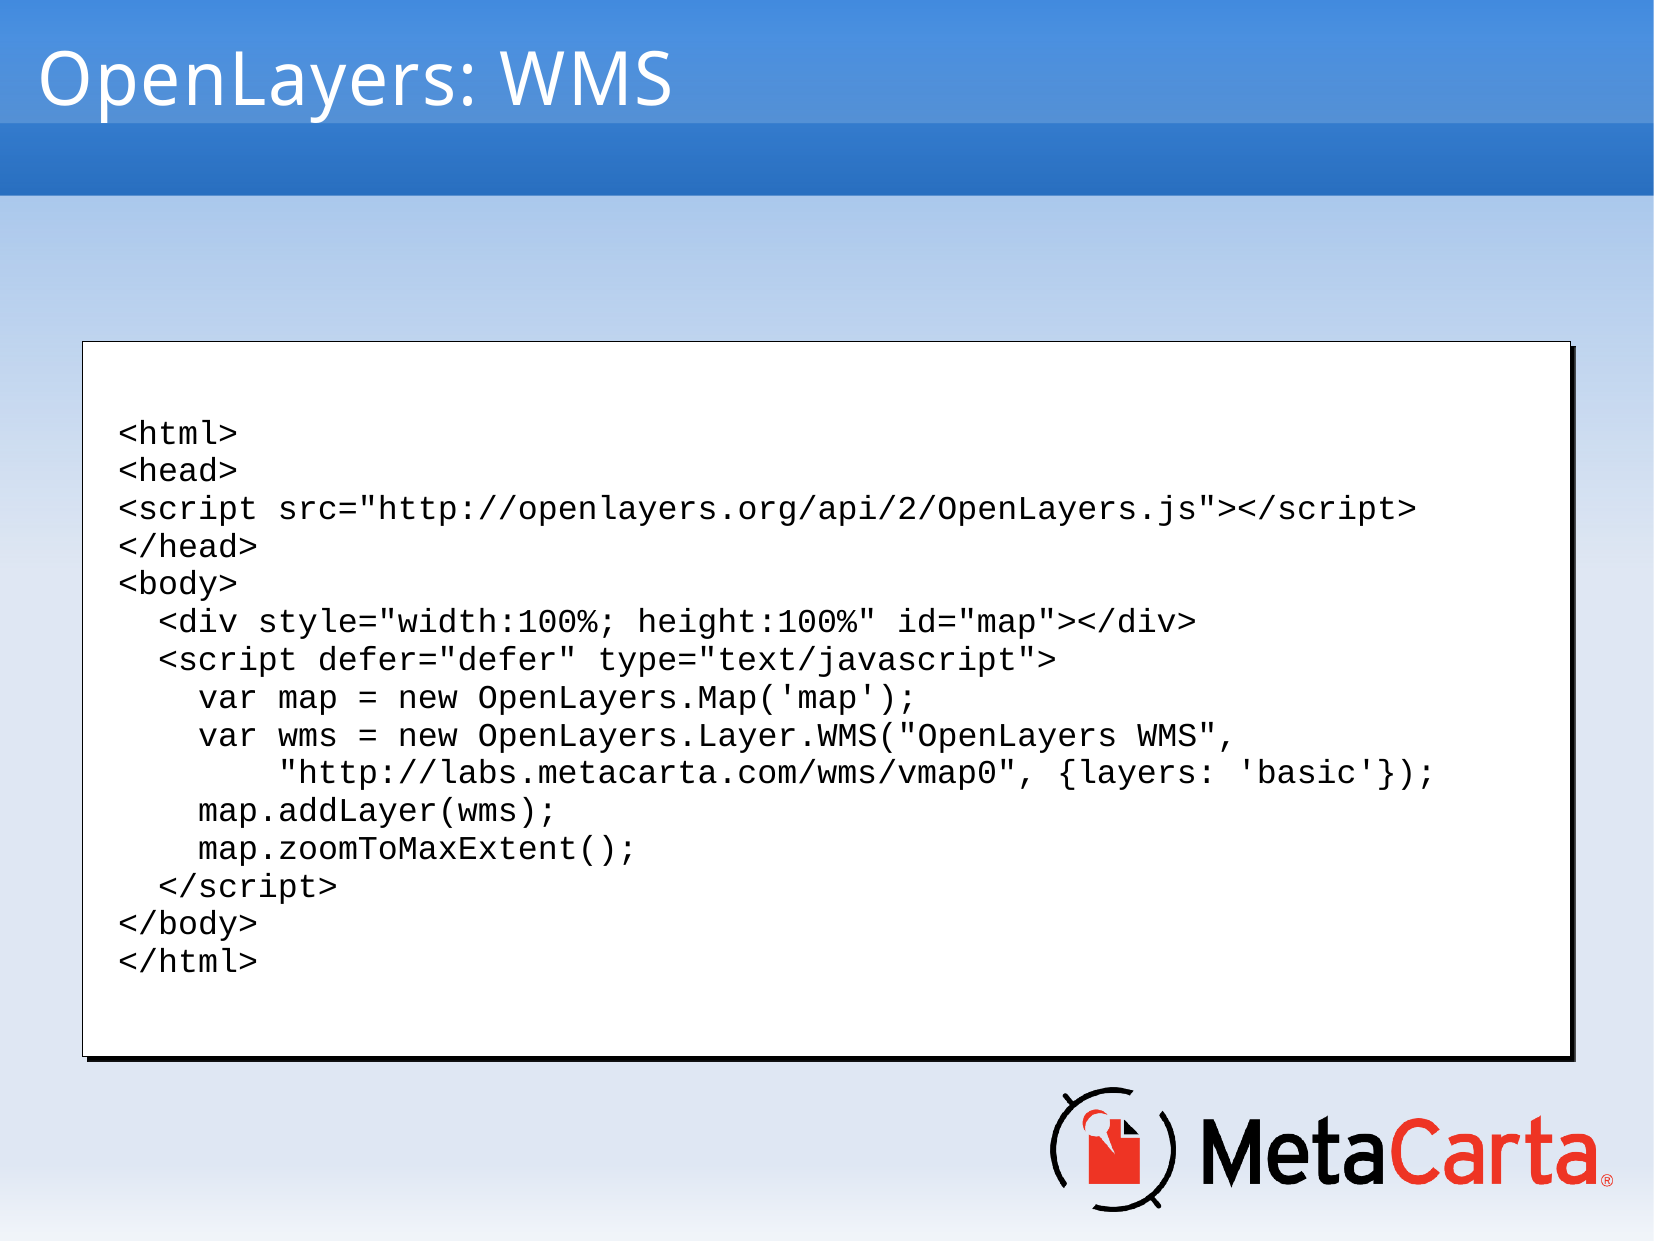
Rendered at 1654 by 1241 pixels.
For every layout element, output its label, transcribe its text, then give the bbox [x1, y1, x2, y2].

picture [0, 0, 1654, 1241]
subtitle <html> <head> <script src="http://openlayers.org/api/2/OpenLayers.js"></script> </head> <body> <div style="width:100%; height:100%" id="map"></div> <script defer="defer" type="text/javascript"> var map = new OpenLayers.Map('map'); var wms = new OpenLayers.Layer.WMS("OpenLayers WMS", "http://labs.metacarta.com/wms/vmap0", {layers: 'basic'}); map.addLayer(wms); map.zoomToMaxExtent(); </script> </body> </html> [82, 341, 1571, 1057]
title OpenLayers: WMS [37, 2, 1463, 151]
